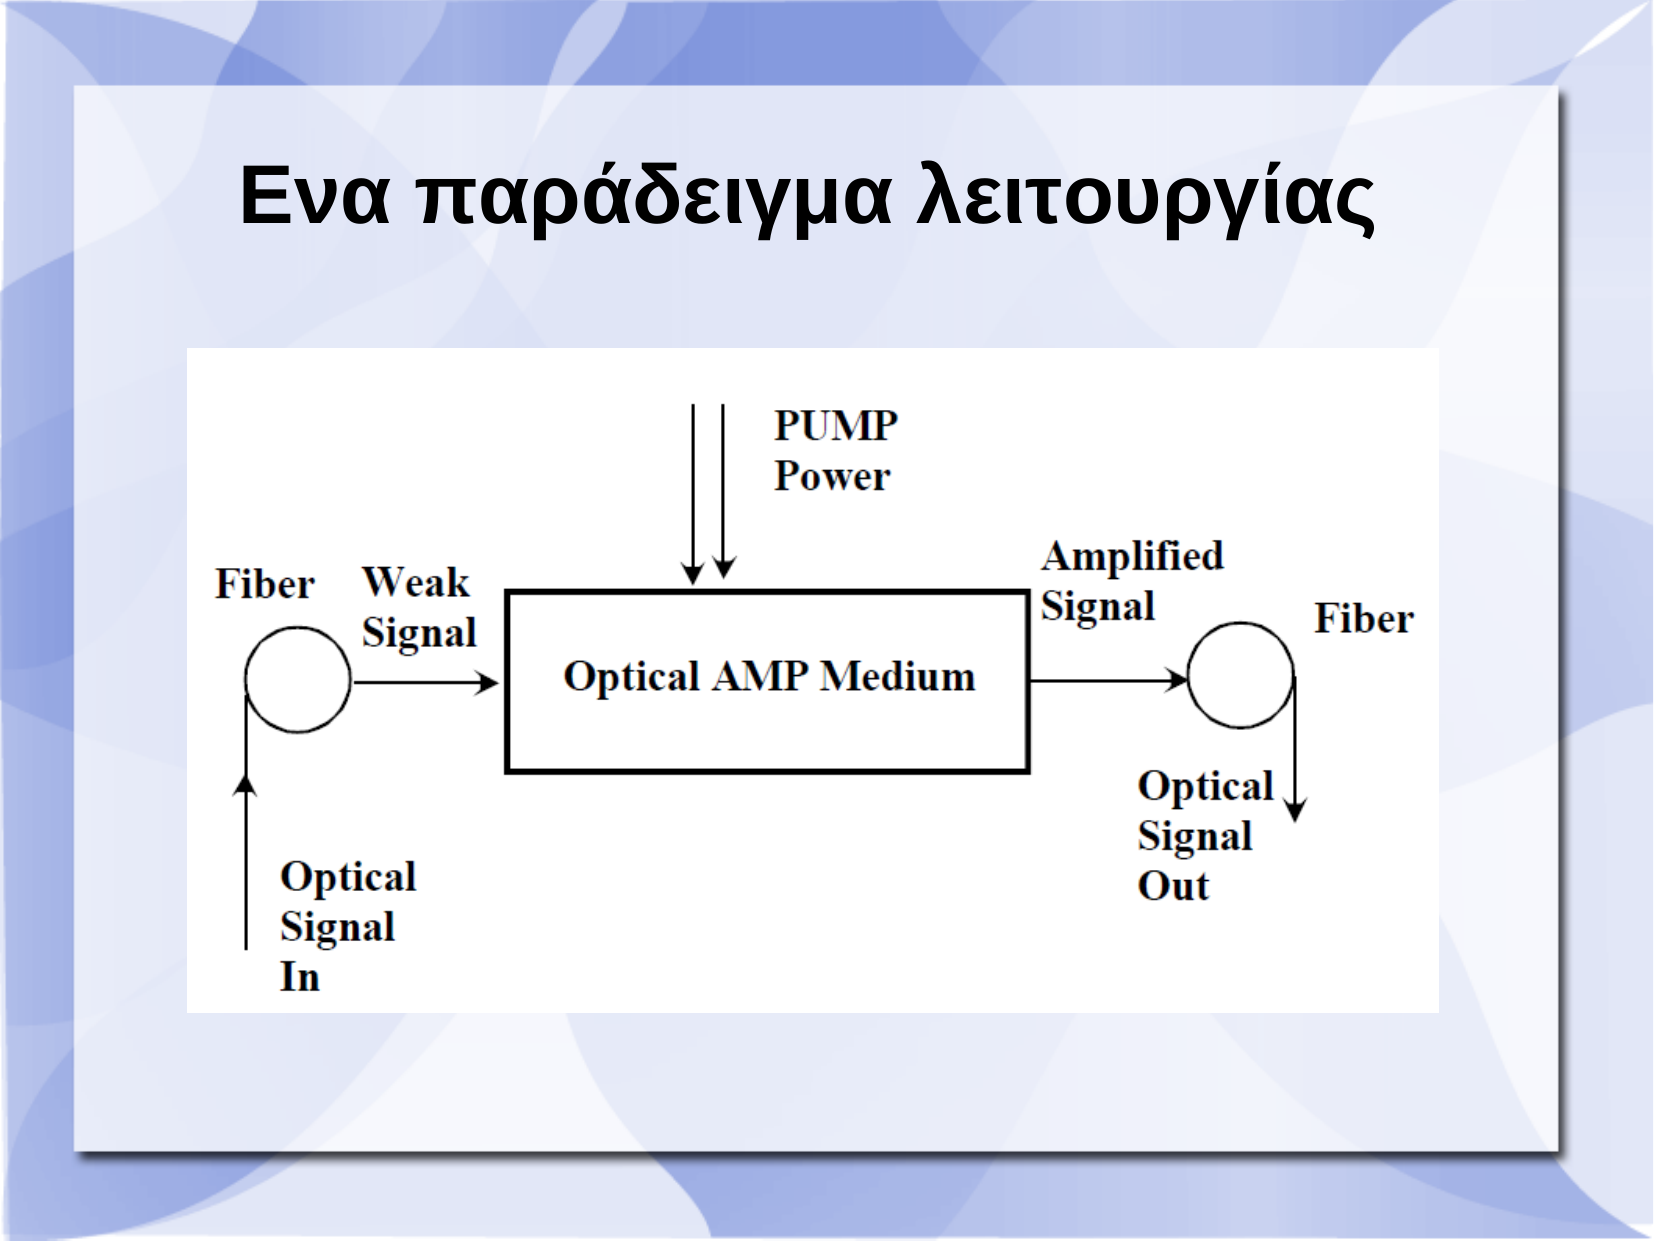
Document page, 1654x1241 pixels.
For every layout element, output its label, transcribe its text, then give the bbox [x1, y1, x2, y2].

title Ενα παράδειγμα λειτουργίας [82, 98, 1535, 291]
picture [0, 0, 1654, 1241]
